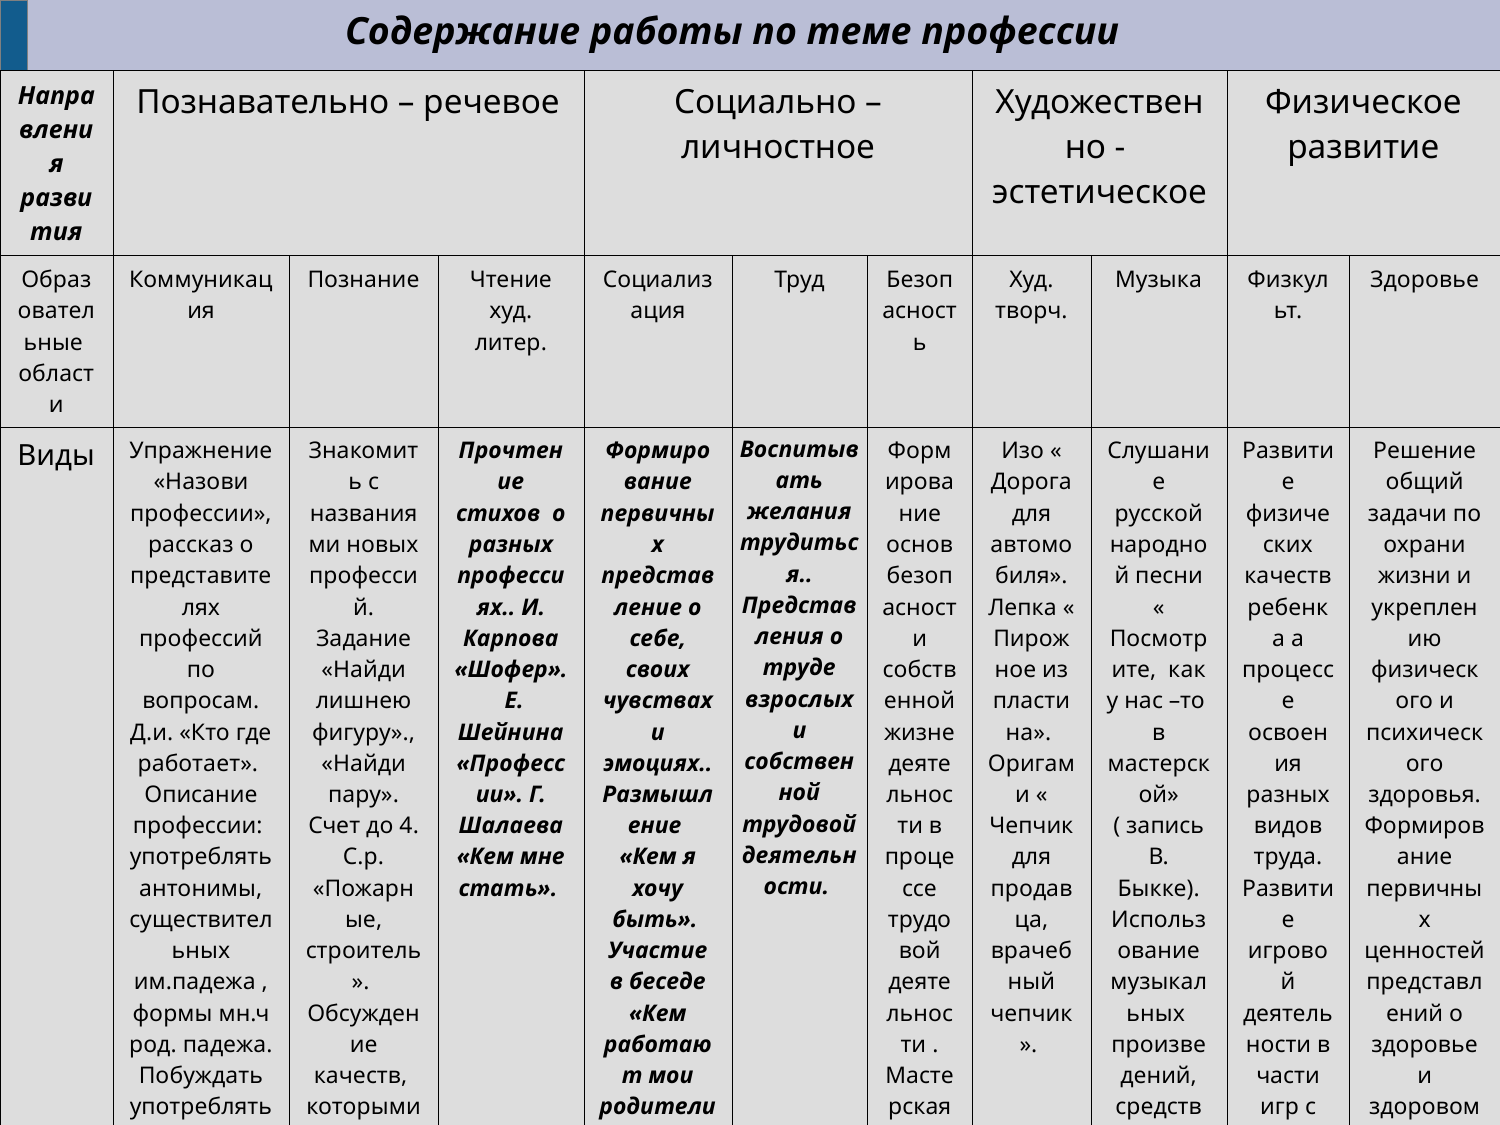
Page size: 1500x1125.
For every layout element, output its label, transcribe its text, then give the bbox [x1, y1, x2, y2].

table_cell Воспитывать желания трудиться.. Представления о труде взрослых и собственной трудовой деятельности. [733, 428, 867, 1125]
table_cell Коммуникация [114, 256, 289, 427]
table_cell Развитие физических качеств ребенка а процессе освоения разных видов труда. Развитие игровой деятельности в части игр с правилами. [1228, 428, 1349, 1125]
table_cell Прочтение стихов о разных профессиях.. И. Карпова «Шофер». Е. Шейнина «Профессии». Г. Шалаева «Кем мне стать». [439, 428, 584, 1125]
table_cell Познание [290, 256, 438, 427]
table_header Направления развития [1, 71, 113, 255]
table_cell Здоровье [1350, 256, 1500, 427]
table_cell Чтение худ. литер. [439, 256, 584, 427]
table_cell Худ. творч. [973, 256, 1091, 427]
table_header Познавательно – речевое [114, 71, 584, 255]
table_cell Слушание русской народной песни « Посмотрите, как у нас –то в мастерской» ( запись В. Быкке). Использование музыкальных произведений, средств продуктивной деятельности в области труда. [1092, 428, 1227, 1125]
table_cell Формирование первичных представление о себе, своих чувствах и эмоциях.. Размышление «Кем я хочу быть». Участие в беседе «Кем работают мои родители». С.р. « Больница», «Юный строитель». [585, 428, 732, 1125]
table_cell Социализация [585, 256, 732, 427]
table_cell Виды [1, 428, 113, 1125]
table_header Социально – личностное [585, 71, 972, 255]
table_cell Музыка [1092, 256, 1227, 427]
table_cell Образовательные области [1, 256, 113, 427]
table_cell Формирование основ безопасности собственной жизнедеятельности в процессе трудовой деятельности . Мастерская безопасности. [868, 428, 972, 1125]
table_header Художественно - эстетическое [973, 71, 1227, 255]
text_box Содержание работы по теме профессии [330, 0, 1145, 60]
table_cell Изо « Дорога для автомобиля». Лепка « Пирожное из пластина». Оригами « Чепчик для продавца, врачебный чепчик». [973, 428, 1091, 1125]
table_header Физическое развитие [1228, 71, 1500, 255]
table_cell Физкульт. [1228, 256, 1349, 427]
table_cell Знакомить с названиями новых профессий. Задание «Найди лишнею фигуру»., «Найди пару». Счет до 4. С.р. «Пожарные, строитель». Обсуждение качеств, которыми должны обладать люди разных профессий. [290, 428, 438, 1125]
table_cell Упражнение «Назови профессии», рассказ о представителях профессий по вопросам. Д.и. «Кто где работает». Описание профессии: употреблять антонимы, существительных им.падежа , формы мн.ч род. падежа. Побуждать употреблять сложноподчиненные предложения . [114, 428, 289, 1125]
table_cell Решение общий задачи по охрани жизни и укреплению физического и психического здоровья. Формирование первичных ценностей представлений о здоровье и здоровом образе жизни человека. [1350, 428, 1500, 1125]
table_cell Труд [733, 256, 867, 427]
table_cell Безопасность [868, 256, 972, 427]
